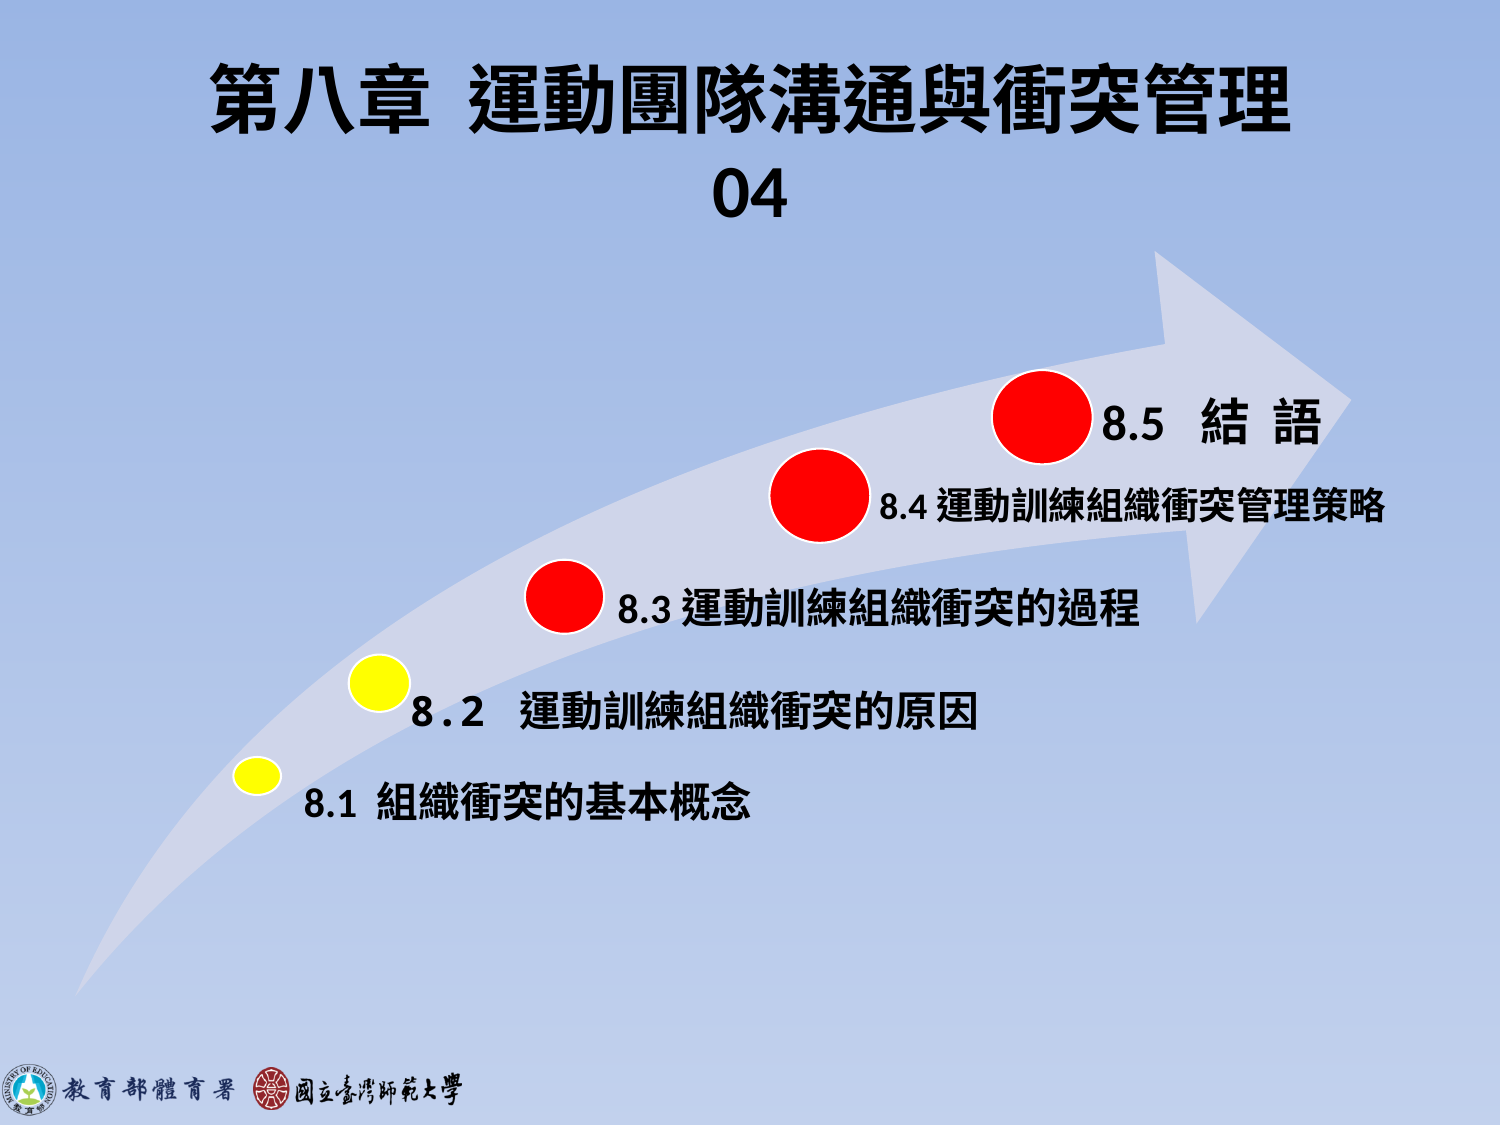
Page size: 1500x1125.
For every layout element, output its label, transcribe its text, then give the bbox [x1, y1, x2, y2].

text_box 8.3運動訓練組織衝突的過程 [559, 587, 1182, 647]
title 第八章 運動團隊溝通與衝突管理 04 [75, 45, 1426, 233]
text_box 8.5 結 語 [1055, 390, 1402, 464]
text_box [75, 250, 1339, 997]
text_box [1188, 551, 1247, 624]
text_box 8.2 運動訓練組織衝突的原因 [379, 691, 1030, 754]
text_box 8.1 組織衝突的基本概念 [280, 781, 848, 898]
text_box 8.4運動訓練組織衝突管理策略 [819, 477, 1392, 551]
